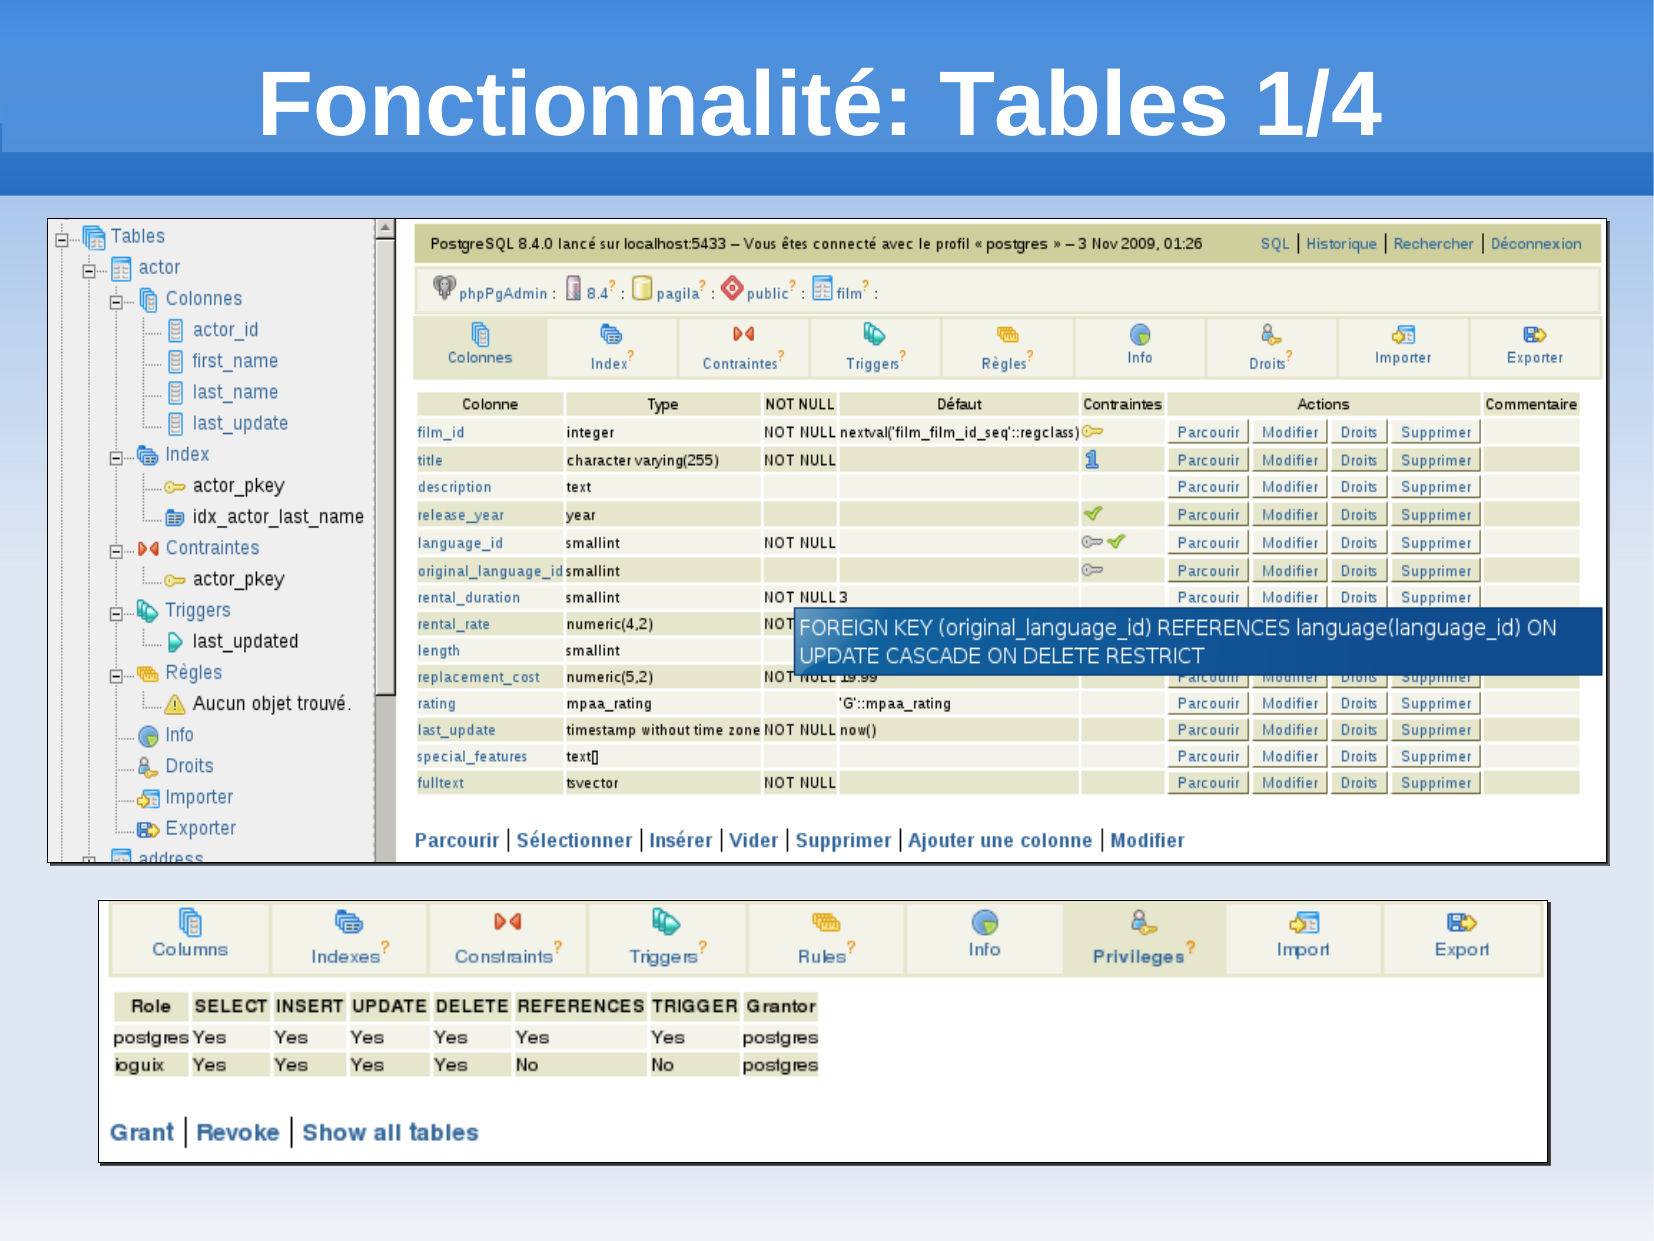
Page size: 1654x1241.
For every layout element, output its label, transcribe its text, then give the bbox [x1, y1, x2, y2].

picture [0, 0, 1654, 1241]
title Fonctionnalité: Tables 1/4 [76, 7, 1565, 200]
